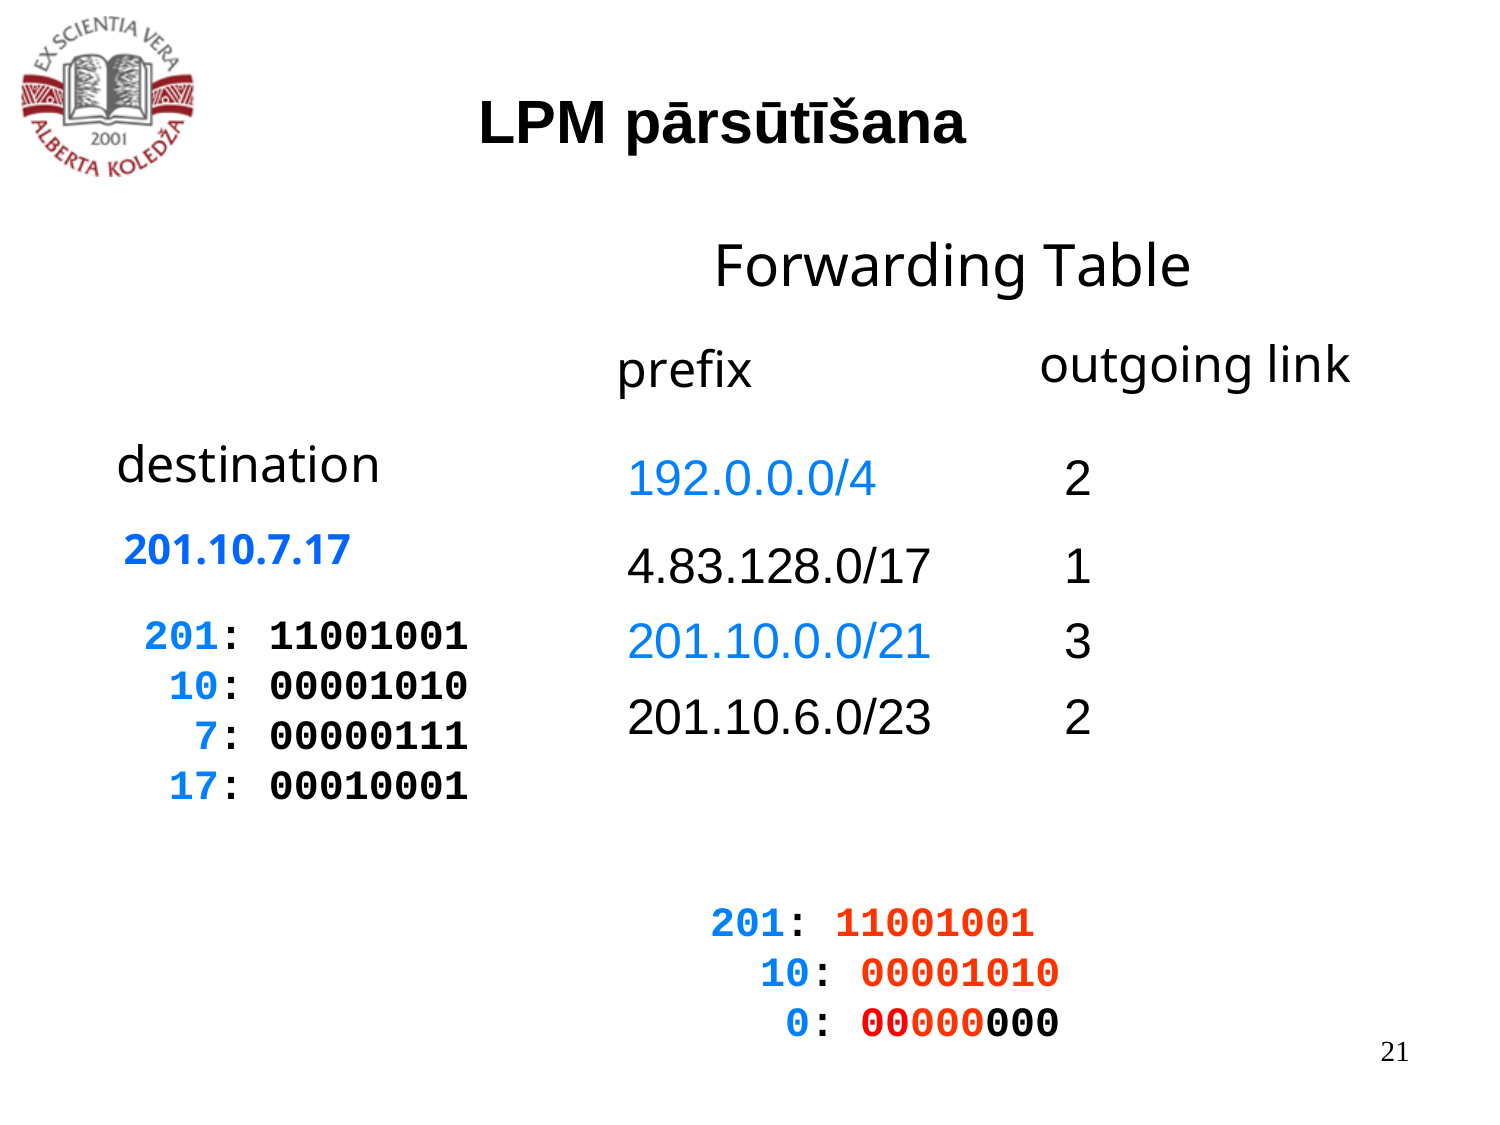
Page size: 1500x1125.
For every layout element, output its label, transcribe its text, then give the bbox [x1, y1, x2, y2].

table_cell 4.83.128.0/17 [613, 526, 1050, 601]
text_box 201.10.7.17 [108, 515, 367, 581]
title LPM pārsūtīšana [50, 62, 1374, 175]
text_box outgoing link [1024, 324, 1366, 401]
table_header 2 [1050, 437, 1337, 526]
text_box 201: 11001001 10: 00001010 0: 00000000 [624, 887, 1076, 1053]
table_cell 201.10.0.0/21 [613, 601, 1050, 677]
text_box destination [101, 424, 397, 501]
text_box prefix [601, 329, 768, 405]
table_cell 3 [1050, 601, 1337, 677]
picture [21, 16, 194, 177]
text_box Forwarding Table [699, 220, 1208, 307]
table_cell 201.10.6.0/23 [613, 677, 1050, 752]
text_box 201: 11001001 10: 00001010 7: 00000111 17: 00010001 [125, 599, 488, 816]
table_cell 1 [1050, 526, 1337, 601]
table_cell 2 [1050, 677, 1337, 752]
text_box <skaitlis> [1074, 1025, 1426, 1101]
table_header 192.0.0.0/4 [613, 437, 1050, 526]
